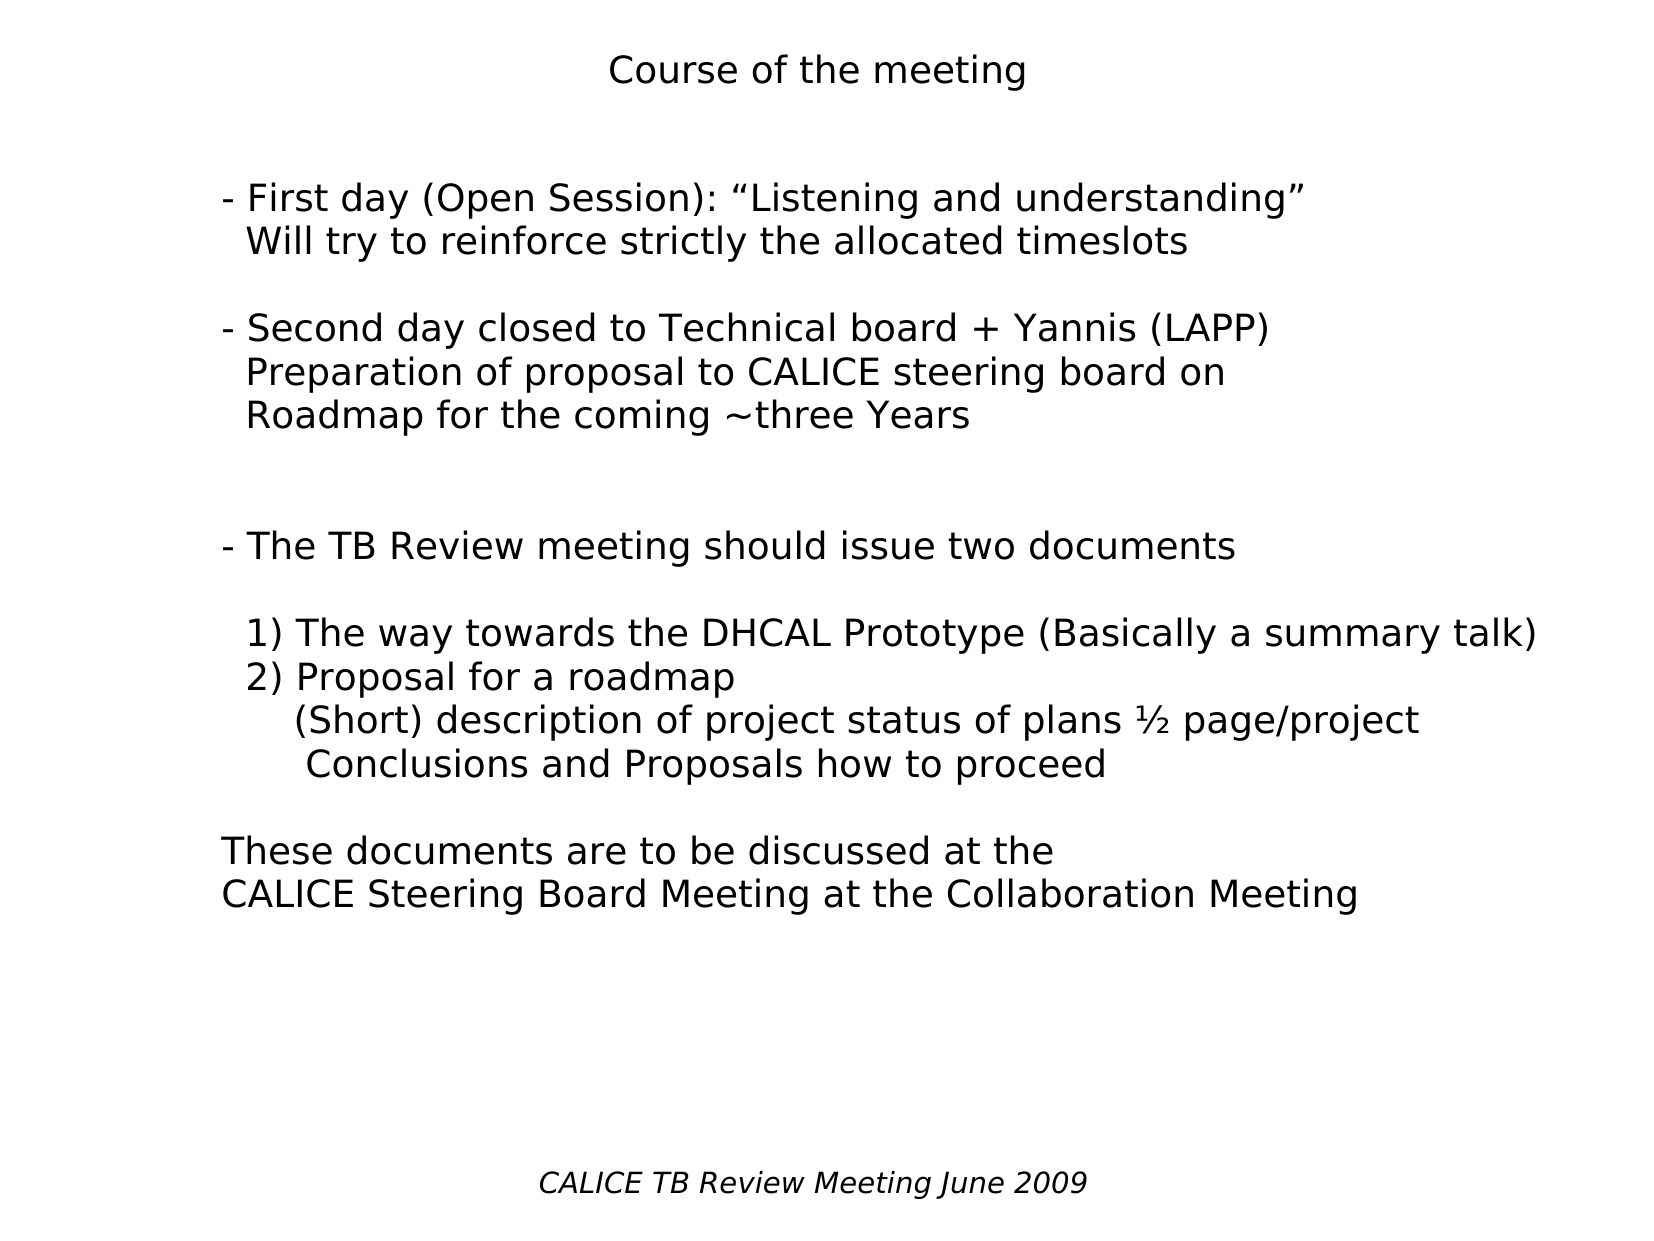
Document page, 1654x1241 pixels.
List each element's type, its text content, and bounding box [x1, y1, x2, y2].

text_box Course of the meeting [593, 41, 1034, 100]
text_box - First day (Open Session): “Listening and understanding” Will try to reinforce strictly the allocated timeslots - Second day closed to Technical board + Yannis (LAPP) Preparation of proposal to CALICE steering board on Roadmap for the coming ~three Years - The TB Review meeting should issue two documents 1) The way towards the DHCAL Prototype (Basically a summary talk) 2) Proposal for a roadmap (Short) description of project status of plans ½ page/project Conclusions and Proposals how to proceed These documents are to be discussed at the CALICE Steering Board Meeting at the Collaboration Meeting [206, 169, 1525, 924]
